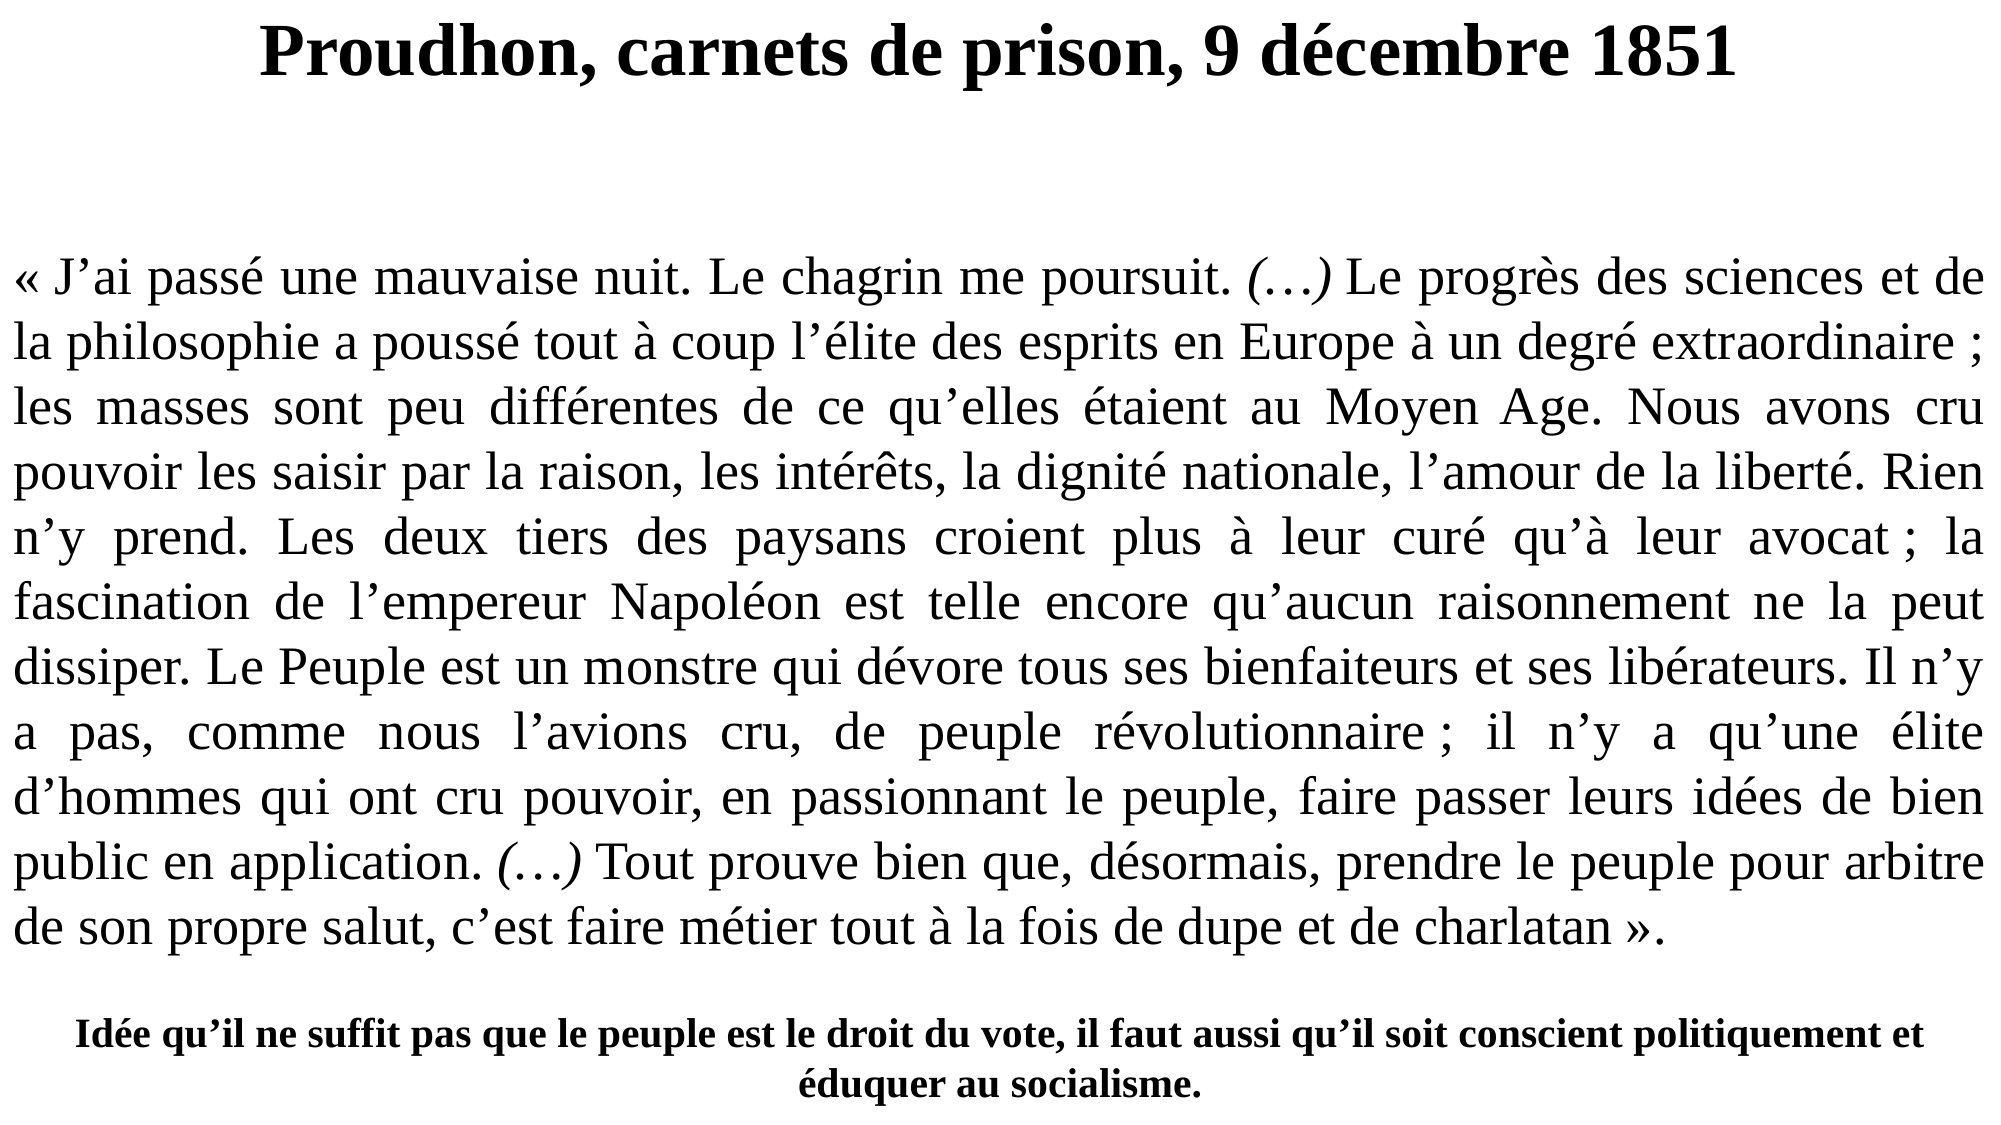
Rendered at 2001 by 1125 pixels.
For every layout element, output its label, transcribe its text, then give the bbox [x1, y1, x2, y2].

title Proudhon, carnets de prison, 9 décembre 1851 [137, 0, 1863, 103]
list « J’ai passé une mauvaise nuit. Le chagrin me poursuit. (…) Le progrès des sciences et de la philosophie a poussé tout à coup l’élite des esprits en Europe à un degré extraordinaire ; les masses sont peu différentes de ce qu’elles étaient au Moyen Age. Nous avons cru pouvoir les saisir par la raison, les intérêts, la dignité nationale, l’amour de la liberté. Rien n’y prend. Les deux tiers des paysans croient plus à leur curé qu’à leur avocat ; la fascination de l’empereur Napoléon est telle encore qu’aucun raisonnement ne la peut dissiper. Le Peuple est un monstre qui dévore tous ses bienfaiteurs et ses libérateurs. Il n’y a pas, comme nous l’avions cru, de peuple révolutionnaire ; il n’y a qu’une élite d’hommes qui ont cru pouvoir, en passionnant le peuple, faire passer leurs idées de bien public en application. (…) Tout prouve bien que, désormais, prendre le peuple pour arbitre de son propre salut, c’est faire métier tout à la fois de dupe et de charlatan ». Idée qu’il ne suffit pas que le peuple est le droit du vote, il faut aussi qu’il soit conscient politiquement et éduquer au socialisme. [13, 236, 1988, 1110]
